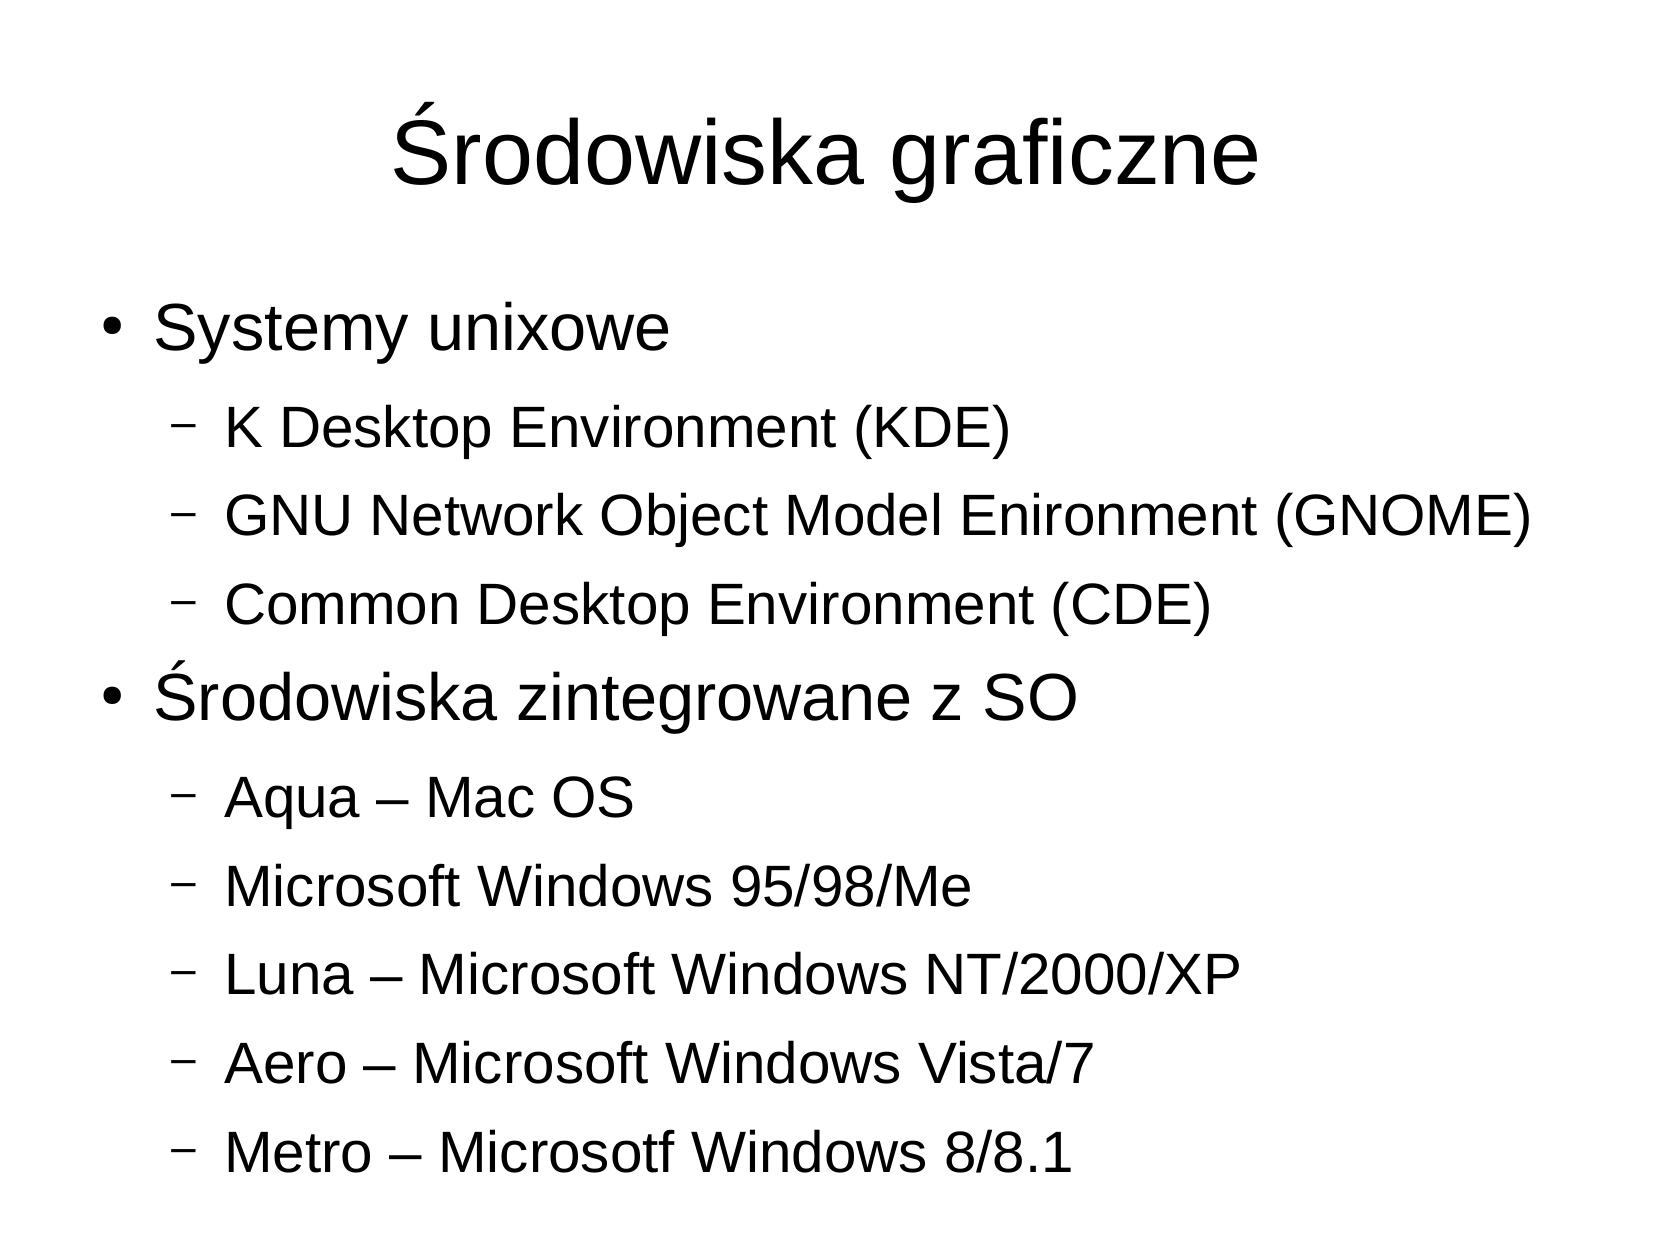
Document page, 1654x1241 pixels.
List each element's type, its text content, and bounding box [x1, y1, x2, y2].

title Środowiska graficzne [82, 49, 1571, 257]
list Systemy unixowe K Desktop Environment (KDE) GNU Network Object Model Enironment (GNOME) Common Desktop Environment (CDE) Środowiska zintegrowane z SO Aqua – Mac OS Microsoft Windows 95/98/Me Luna – Microsoft Windows NT/2000/XP Aero – Microsoft Windows Vista/7 Metro – Microsotf Windows 8/8.1 [82, 290, 1571, 1182]
